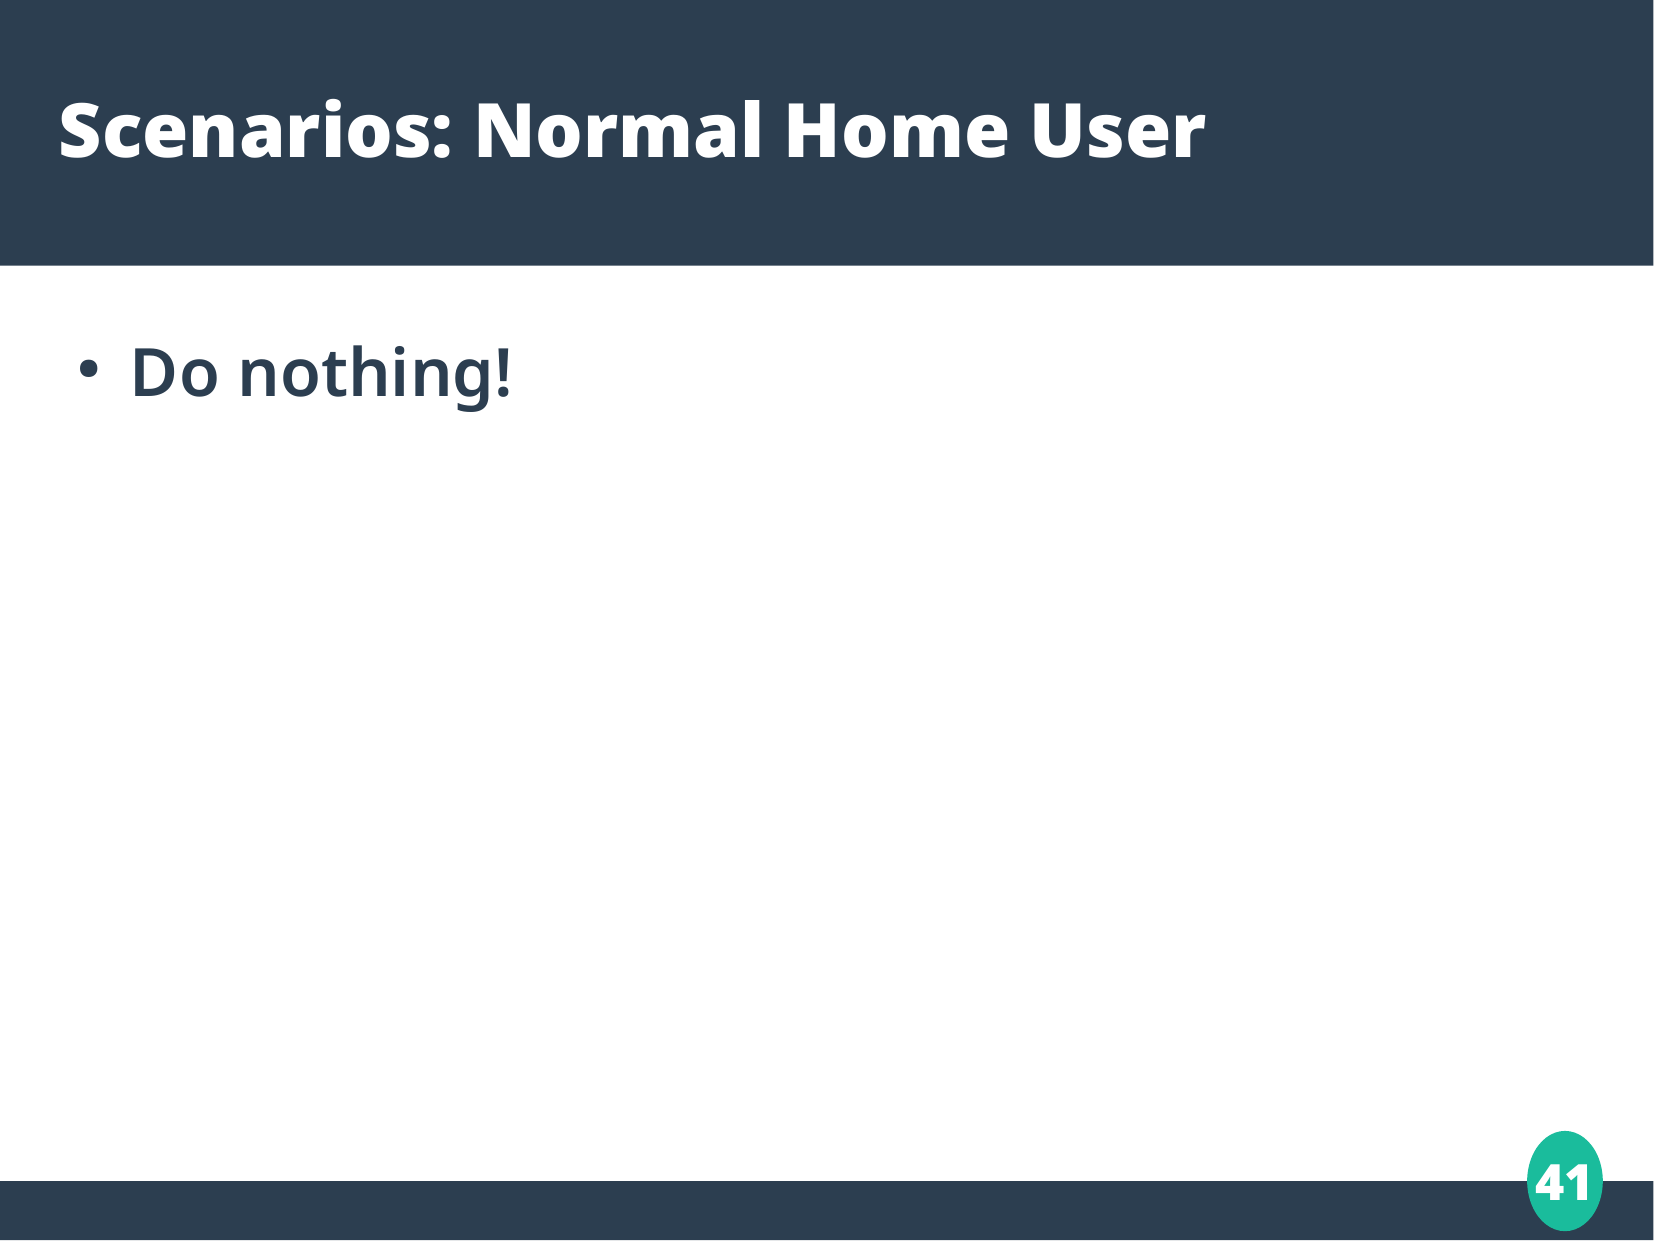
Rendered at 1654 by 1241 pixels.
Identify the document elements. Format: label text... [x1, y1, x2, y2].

title Scenarios: Normal Home User [59, 49, 1595, 207]
list Do nothing! [59, 324, 1595, 1152]
